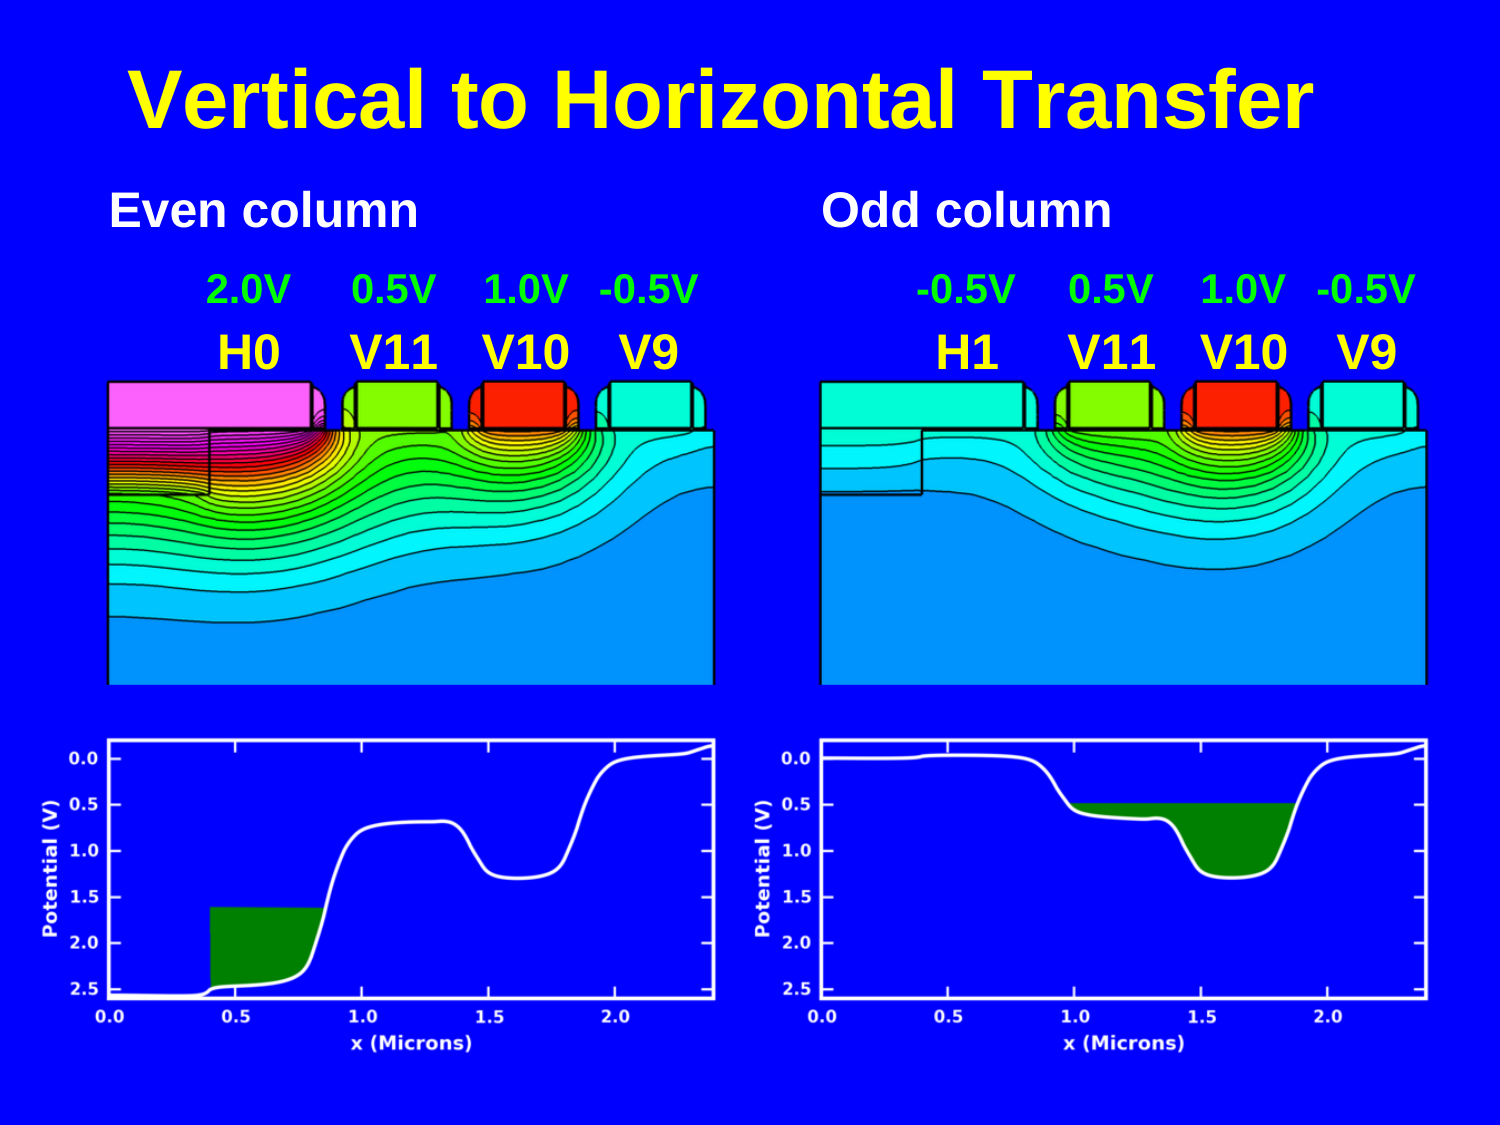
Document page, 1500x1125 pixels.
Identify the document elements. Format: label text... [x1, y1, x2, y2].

title Vertical to Horizontal Transfer [112, 37, 1388, 163]
text_box 0.5V [336, 258, 452, 321]
text_box V11 [1052, 316, 1172, 389]
text_box -0.5V [584, 258, 714, 321]
text_box H0 [202, 321, 296, 389]
text_box -0.5V [901, 258, 1031, 321]
text_box V11 [334, 316, 453, 389]
text_box V10 [1185, 321, 1304, 389]
text_box Odd column [806, 174, 1128, 247]
text_box 0.5V [1053, 258, 1169, 321]
text_box H1 [920, 321, 1014, 389]
text_box 1.0V [1185, 258, 1301, 321]
text_box 2.0V [191, 258, 307, 321]
text_box V9 [603, 321, 695, 389]
picture [37, 374, 1462, 1056]
text_box -0.5V [1301, 258, 1431, 321]
text_box V9 [1321, 321, 1413, 389]
text_box 1.0V [468, 258, 584, 321]
text_box V10 [466, 316, 586, 389]
text_box Even column [93, 174, 435, 247]
